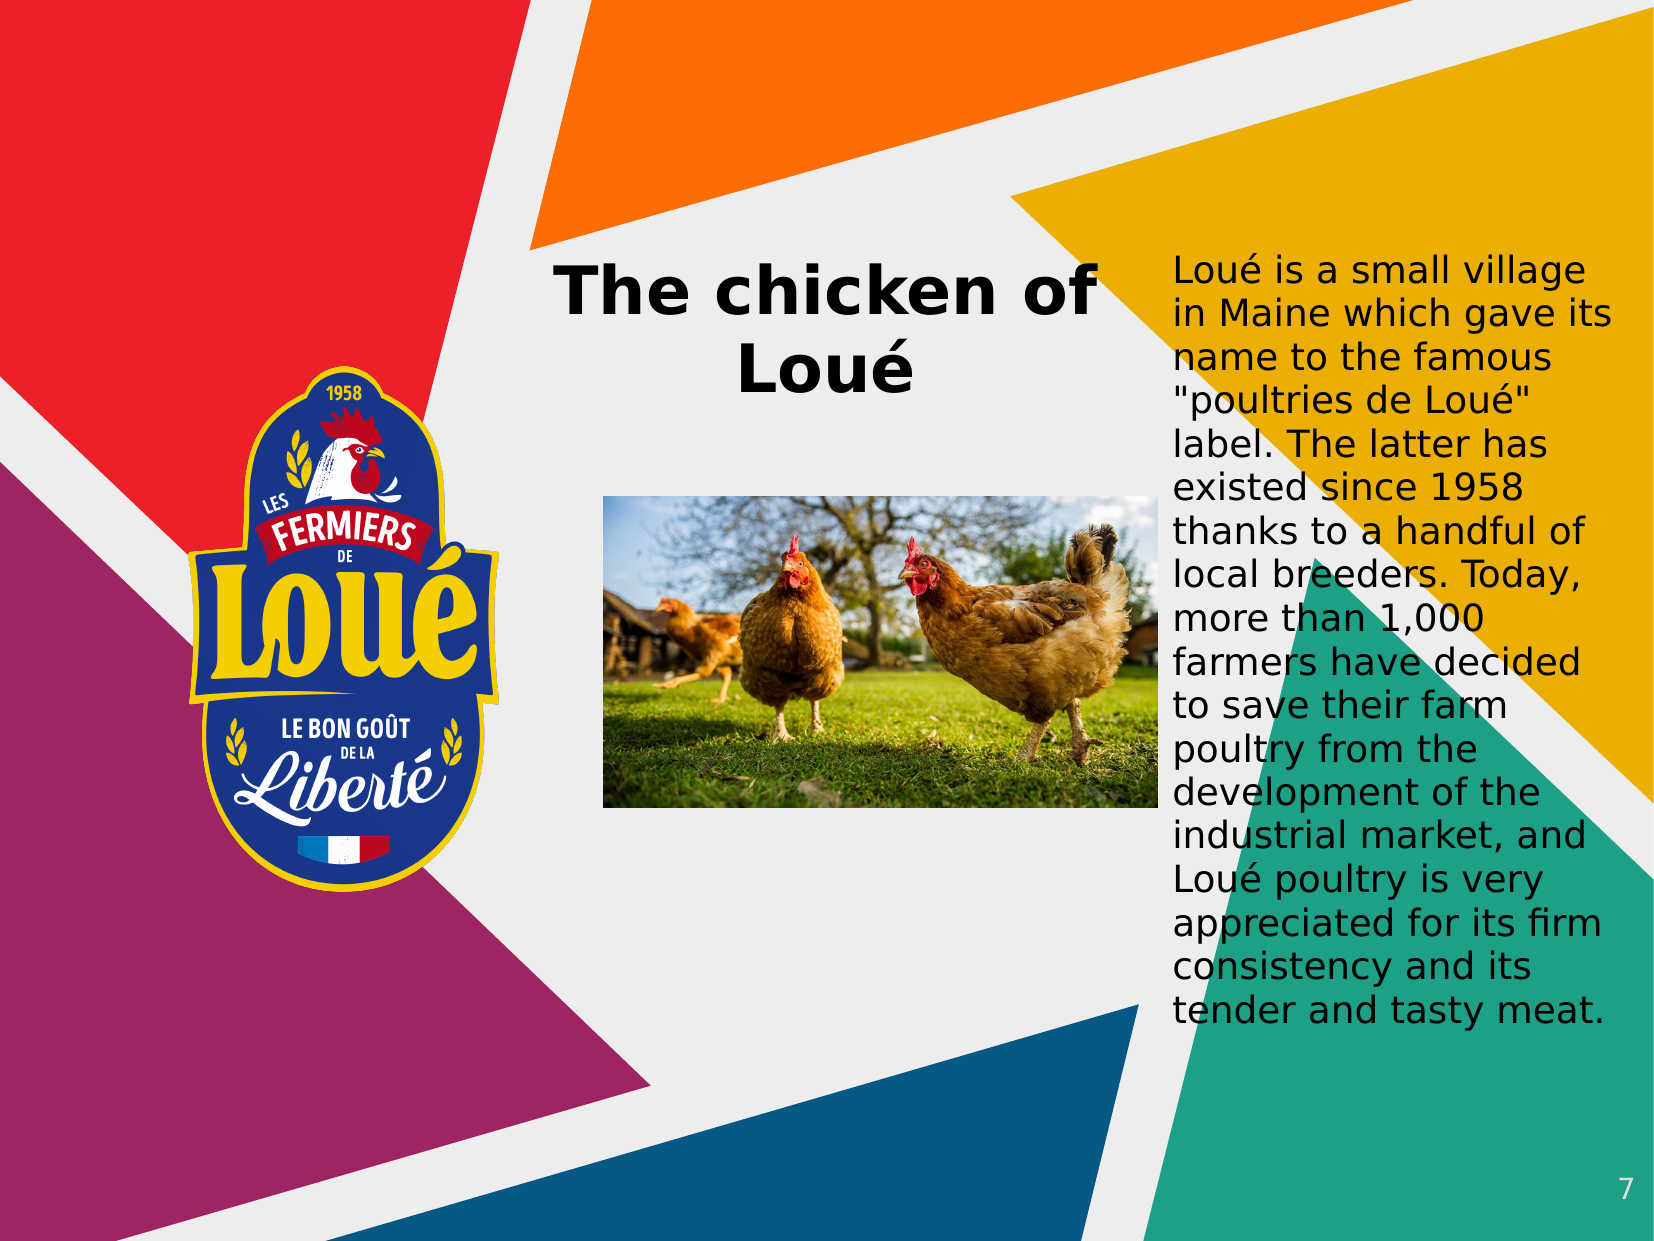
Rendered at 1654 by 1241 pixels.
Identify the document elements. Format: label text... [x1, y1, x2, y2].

picture [603, 496, 1157, 808]
picture [188, 366, 499, 892]
title The chicken of Loué [467, 226, 1185, 434]
text_box Loué is a small village in Maine which gave its name to the famous "poultries de Loué" label. The latter has existed since 1958 thanks to a handful of local breeders. Today, more than 1,000 farmers have decided to save their farm poultry from the development of the industrial market, and Loué poultry is very appreciated for its firm consistency and its tender and tasty meat. [1157, 241, 1630, 1040]
